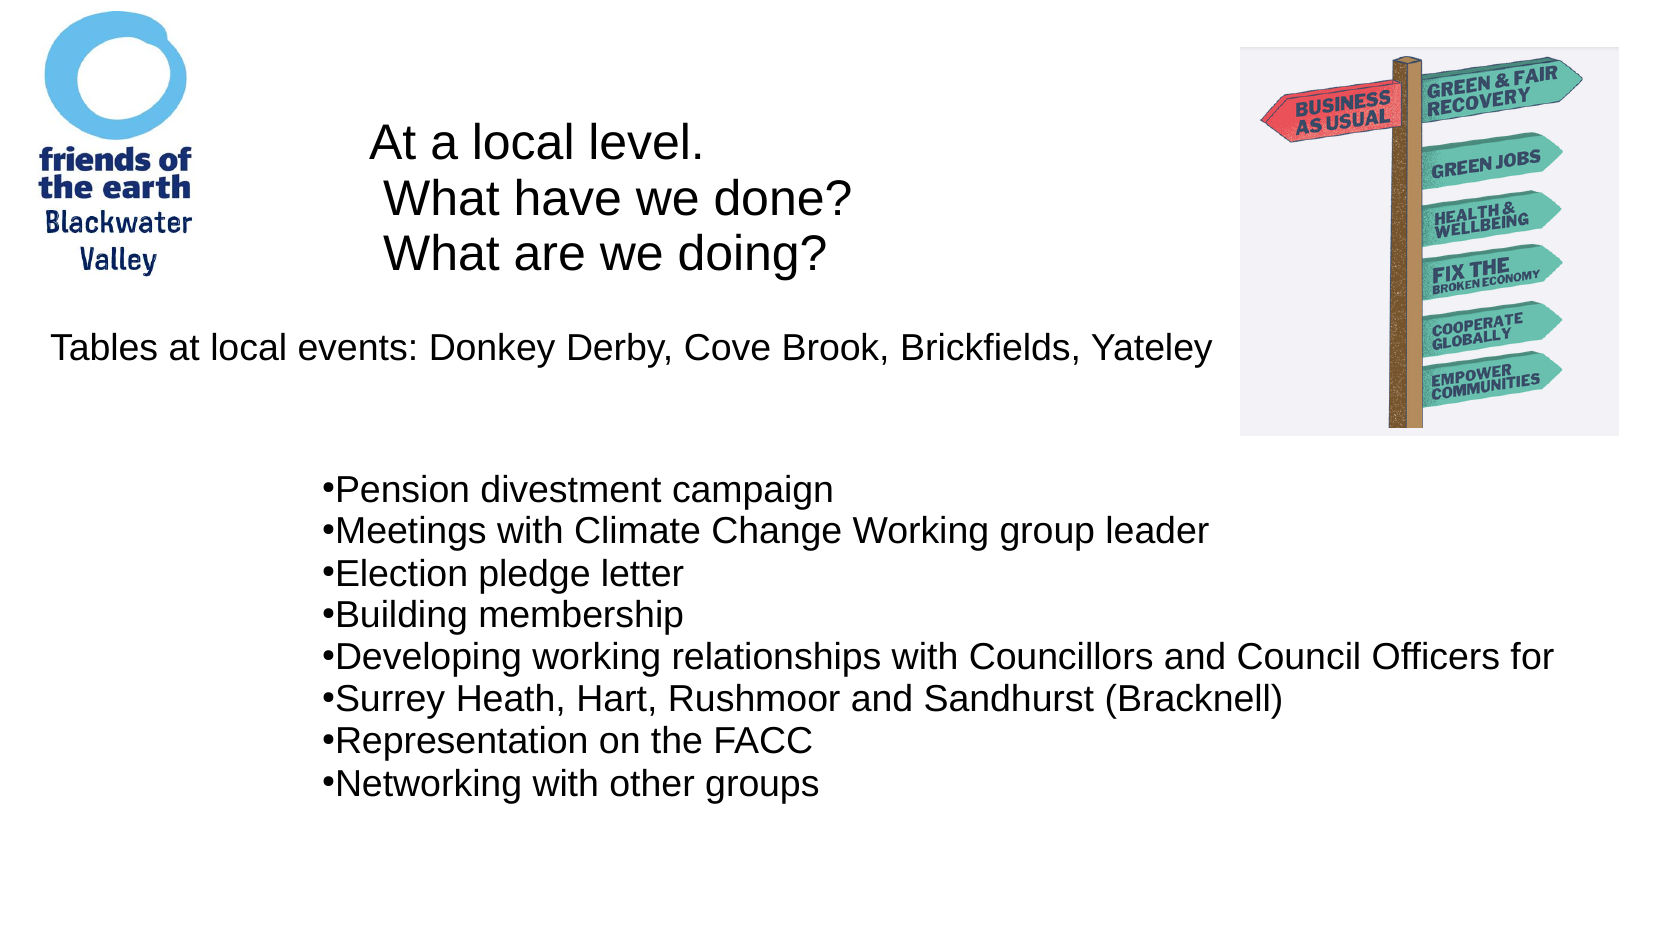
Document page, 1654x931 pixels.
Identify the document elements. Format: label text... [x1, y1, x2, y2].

picture [1240, 47, 1619, 436]
text_box Tables at local events: Donkey Derby, Cove Brook, Brickfields, Yateley [35, 318, 1239, 418]
text_box At a local level. What have we done? What are we doing? [354, 106, 922, 318]
picture [23, 11, 214, 296]
text_box Pension divestment campaign Meetings with Climate Change Working group leader Election pledge letter Building membership Developing working relationships with Councillors and Council Officers for Surrey Heath, Hart, Rushmoor and Sandhurst (Bracknell) Representation on the FACC Networking with other groups [307, 460, 1603, 812]
